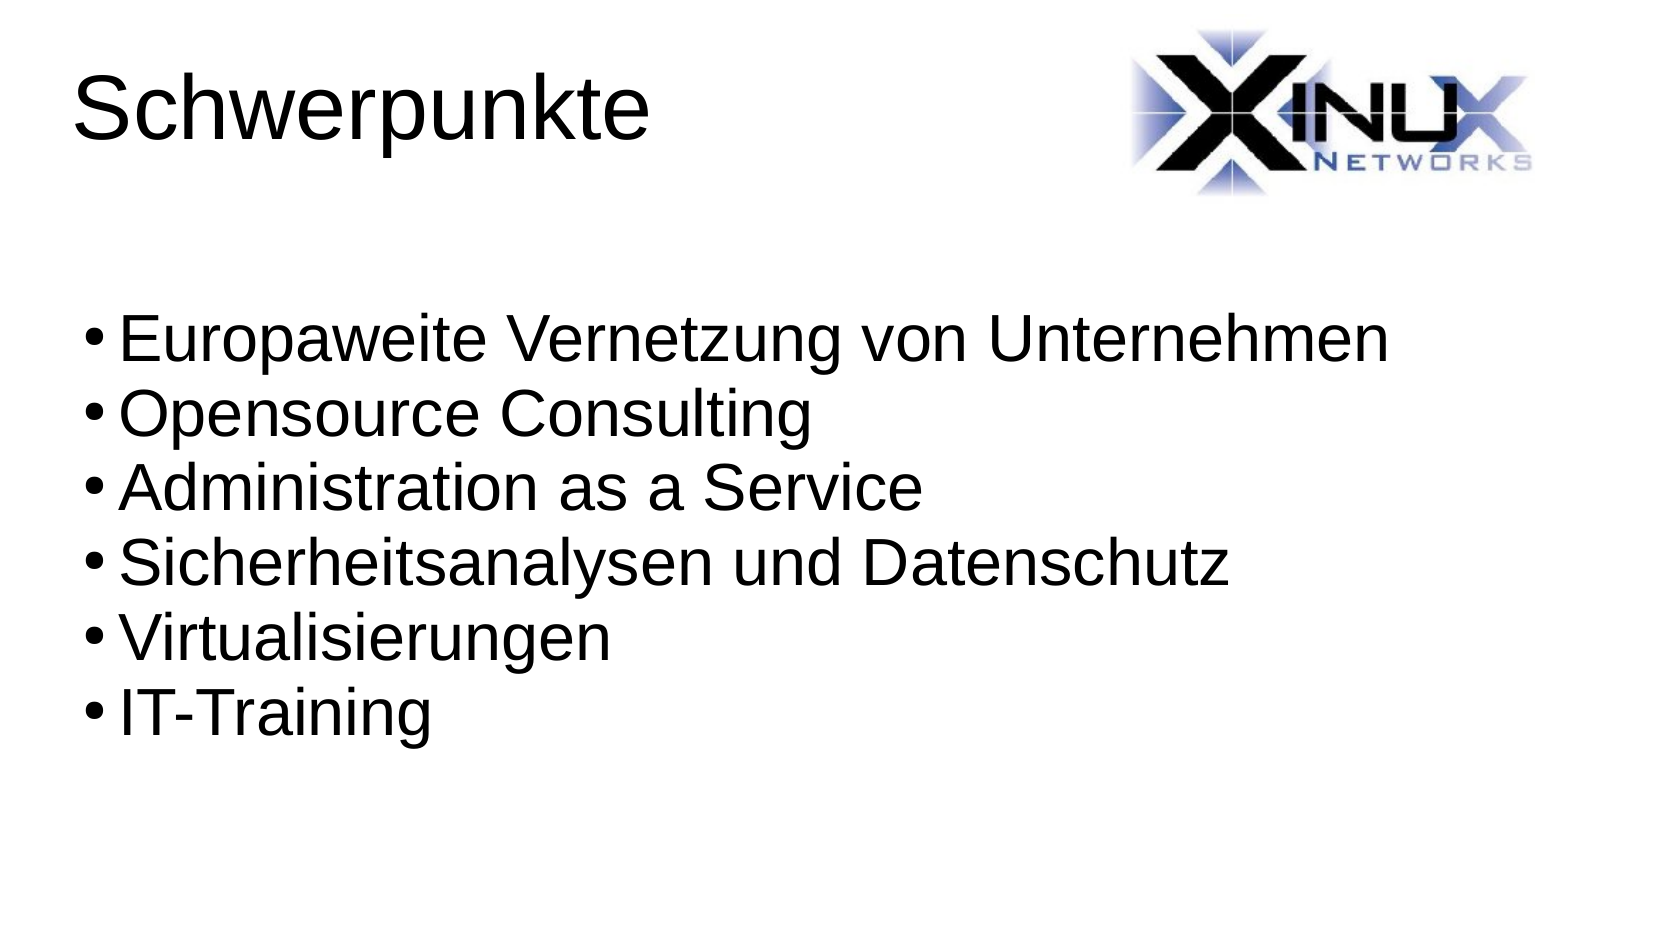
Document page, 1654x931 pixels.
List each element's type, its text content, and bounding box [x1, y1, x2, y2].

picture [1110, 14, 1535, 215]
subtitle Europaweite Vernetzung von Unternehmen Opensource Consulting Administration as a Service Sicherheitsanalysen und Datenschutz Virtualisierungen IT-Training [82, 225, 1571, 901]
title Schwerpunkte [71, 30, 1021, 186]
